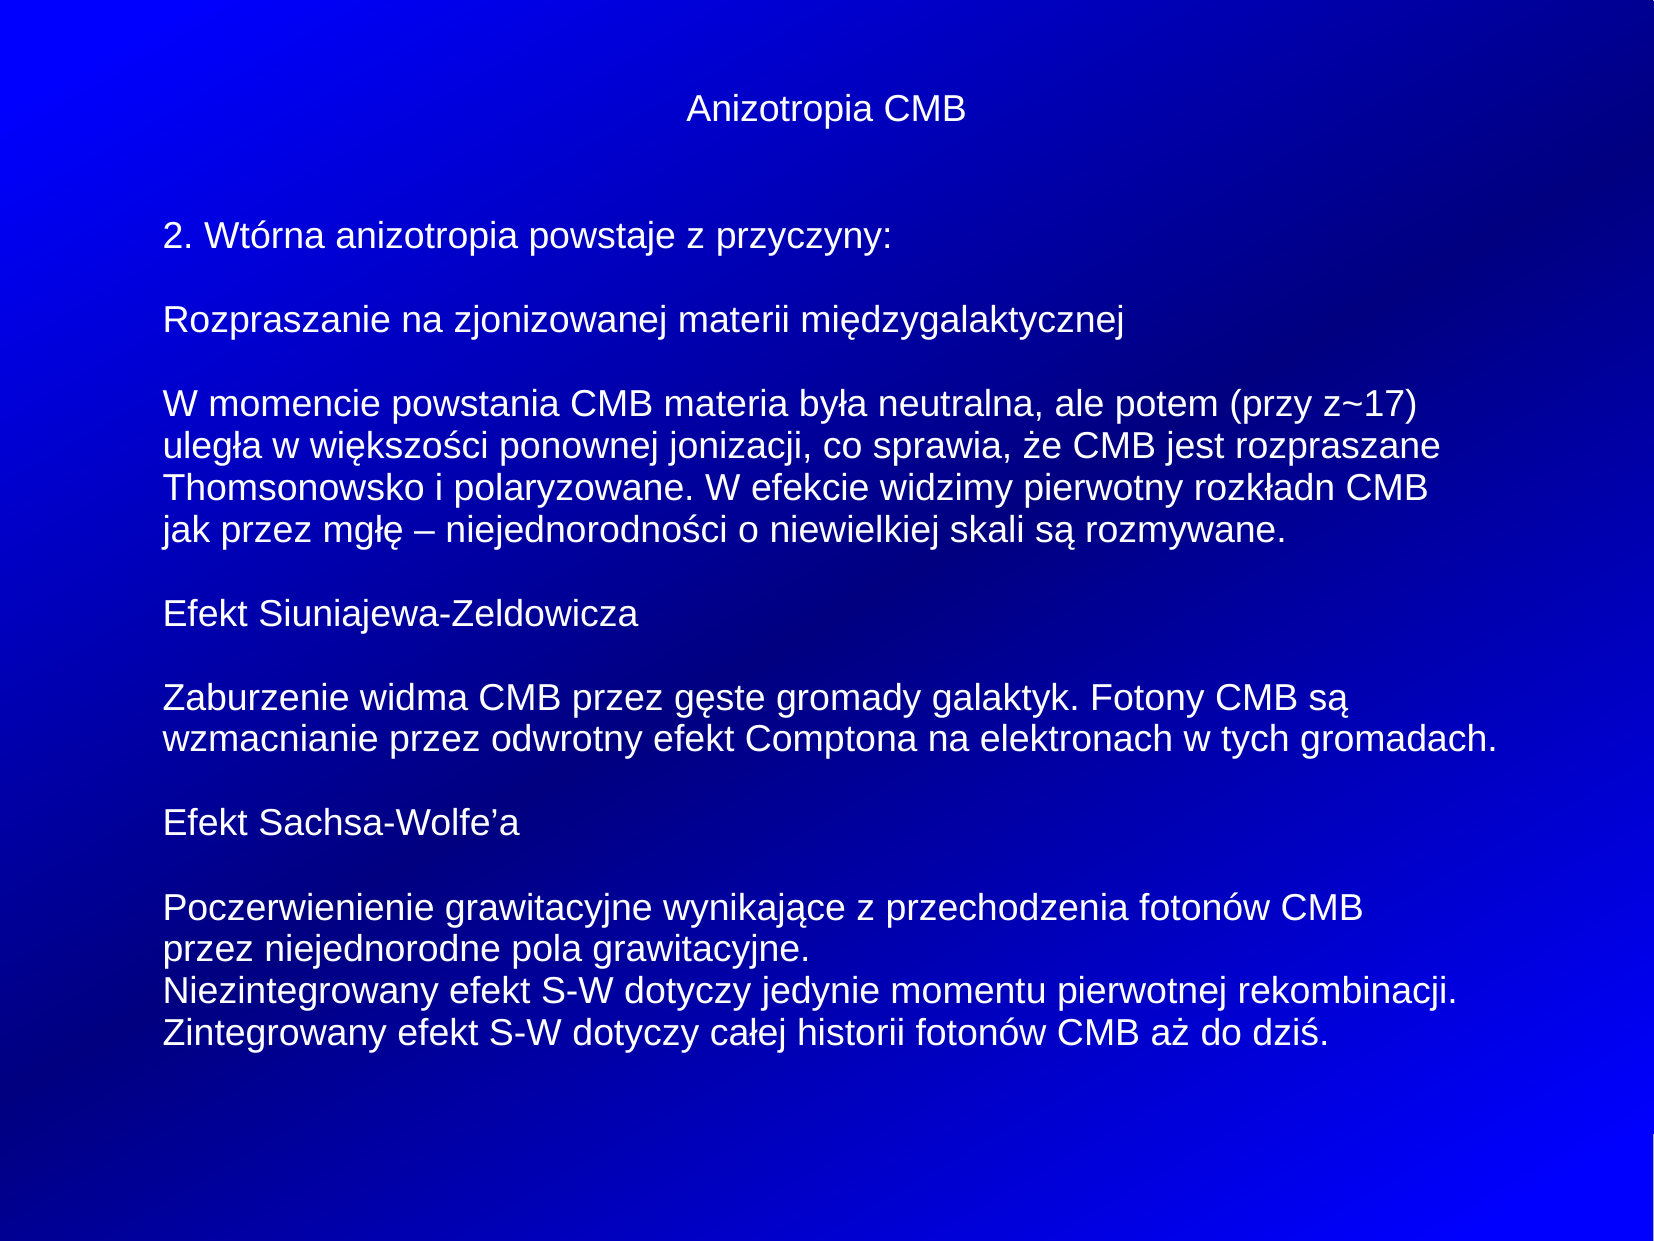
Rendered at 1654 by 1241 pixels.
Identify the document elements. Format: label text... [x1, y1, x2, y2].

text_box Anizotropia CMB [671, 80, 982, 138]
text_box 2. Wtórna anizotropia powstaje z przyczyny: Rozpraszanie na zjonizowanej materii międzygalaktycznej W momencie powstania CMB materia była neutralna, ale potem (przy z~17) uległa w większości ponownej jonizacji, co sprawia, że CMB jest rozpraszane Thomsonowsko i polaryzowane. W efekcie widzimy pierwotny rozkładn CMB jak przez mgłę – niejednorodności o niewielkiej skali są rozmywane. Efekt Siuniajewa-Zeldowicza Zaburzenie widma CMB przez gęste gromady galaktyk. Fotony CMB są wzmacnianie przez odwrotny efekt Comptona na elektronach w tych gromadach. Efekt Sachsa-Wolfe’a Poczerwienienie grawitacyjne wynikające z przechodzenia fotonów CMB przez niejednorodne pola grawitacyjne. Niezintegrowany efekt S-W dotyczy jedynie momentu pierwotnej rekombinacji. Zintegrowany efekt S-W dotyczy całej historii fotonów CMB aż do dziś. [147, 206, 1513, 1062]
